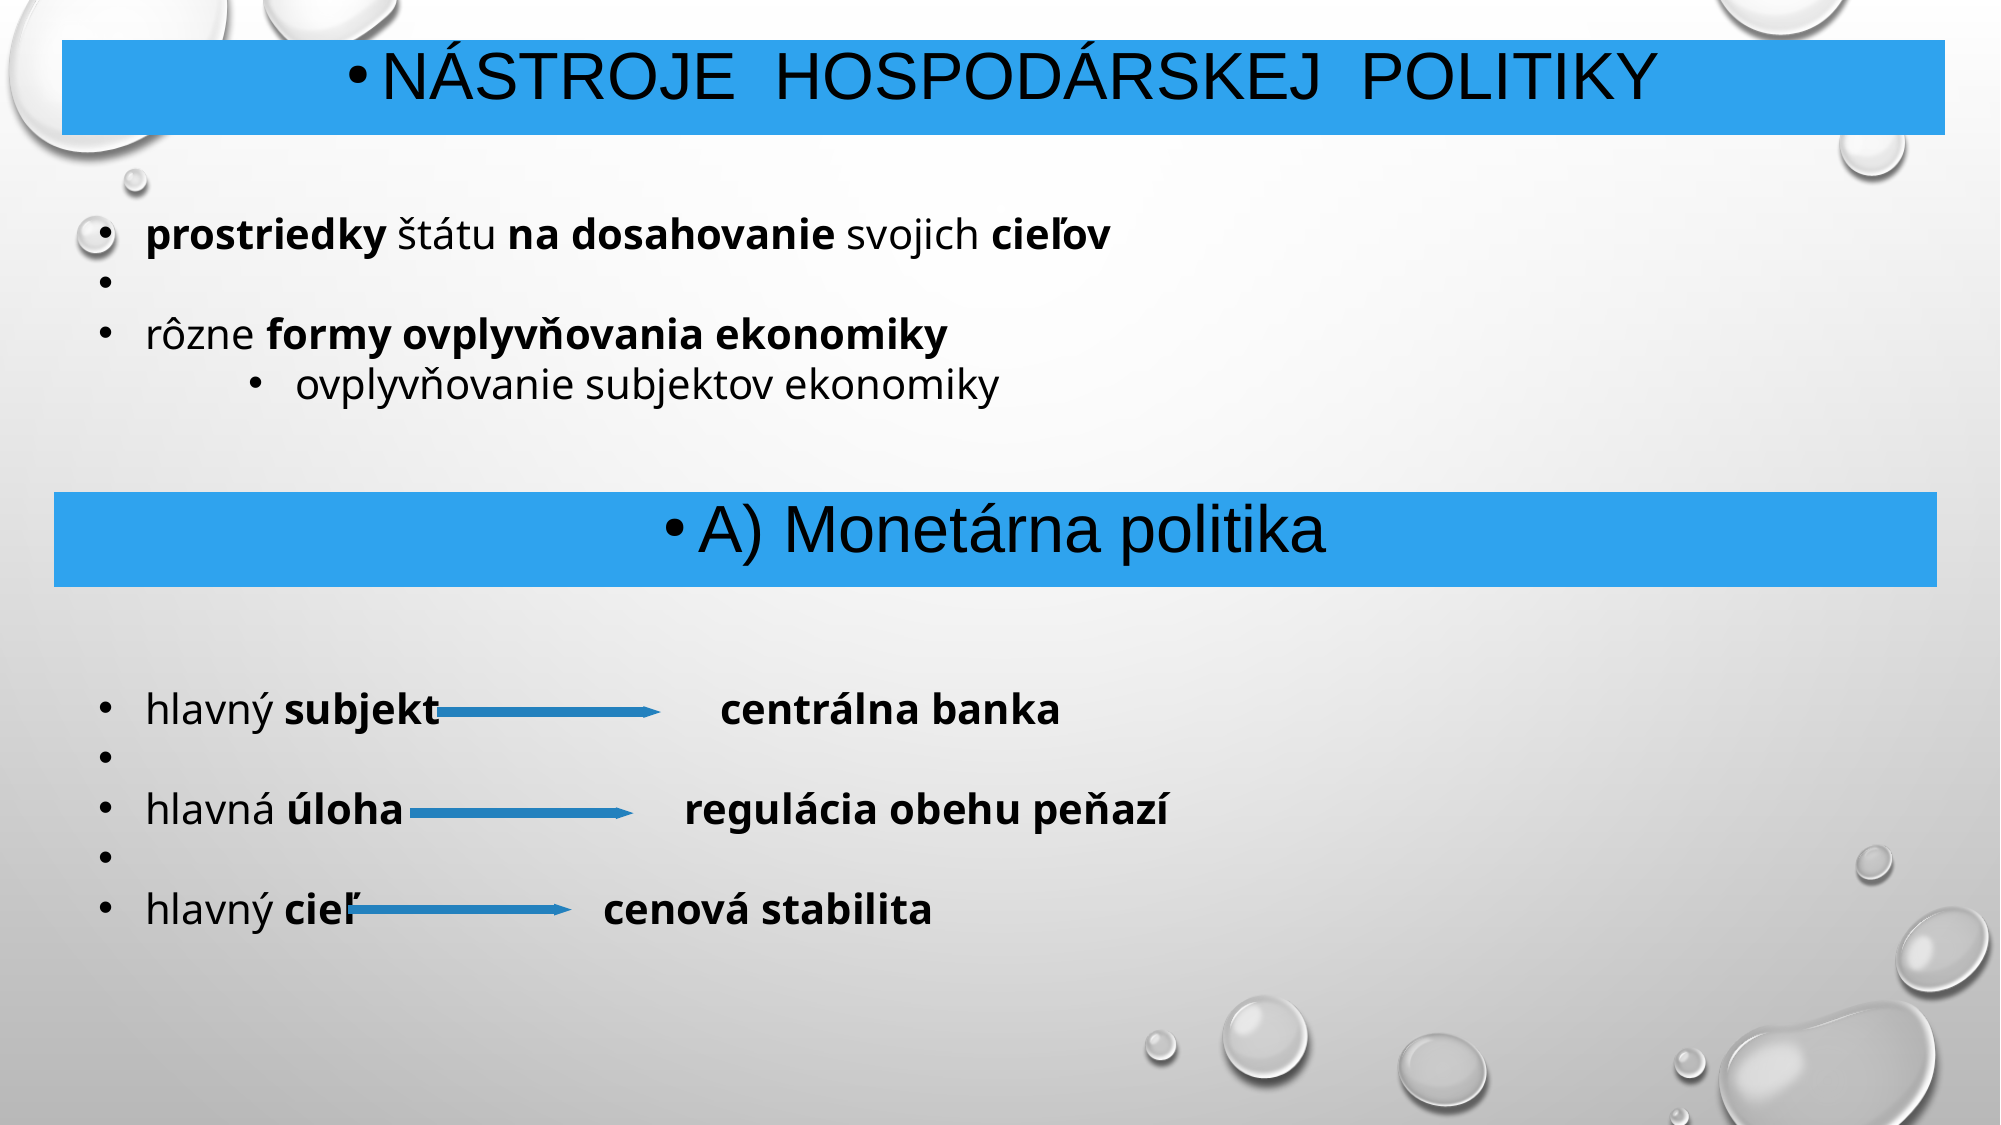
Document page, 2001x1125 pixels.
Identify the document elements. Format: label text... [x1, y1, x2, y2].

text_box hlavný subjekt centrálna banka hlavná úloha regulácia obehu peňazí hlavný cieľ cenová stabilita [83, 675, 1938, 943]
table_header A) Monetárna politika [54, 492, 1937, 587]
text_box prostriedky štátu na dosahovanie svojich cieľov rôzne formy ovplyvňovania ekonomiky ovplyvňovanie subjektov ekonomiky [83, 200, 1811, 418]
table_header NÁSTROJE HOSPODÁRSKEJ POLITIKY [62, 40, 1945, 135]
